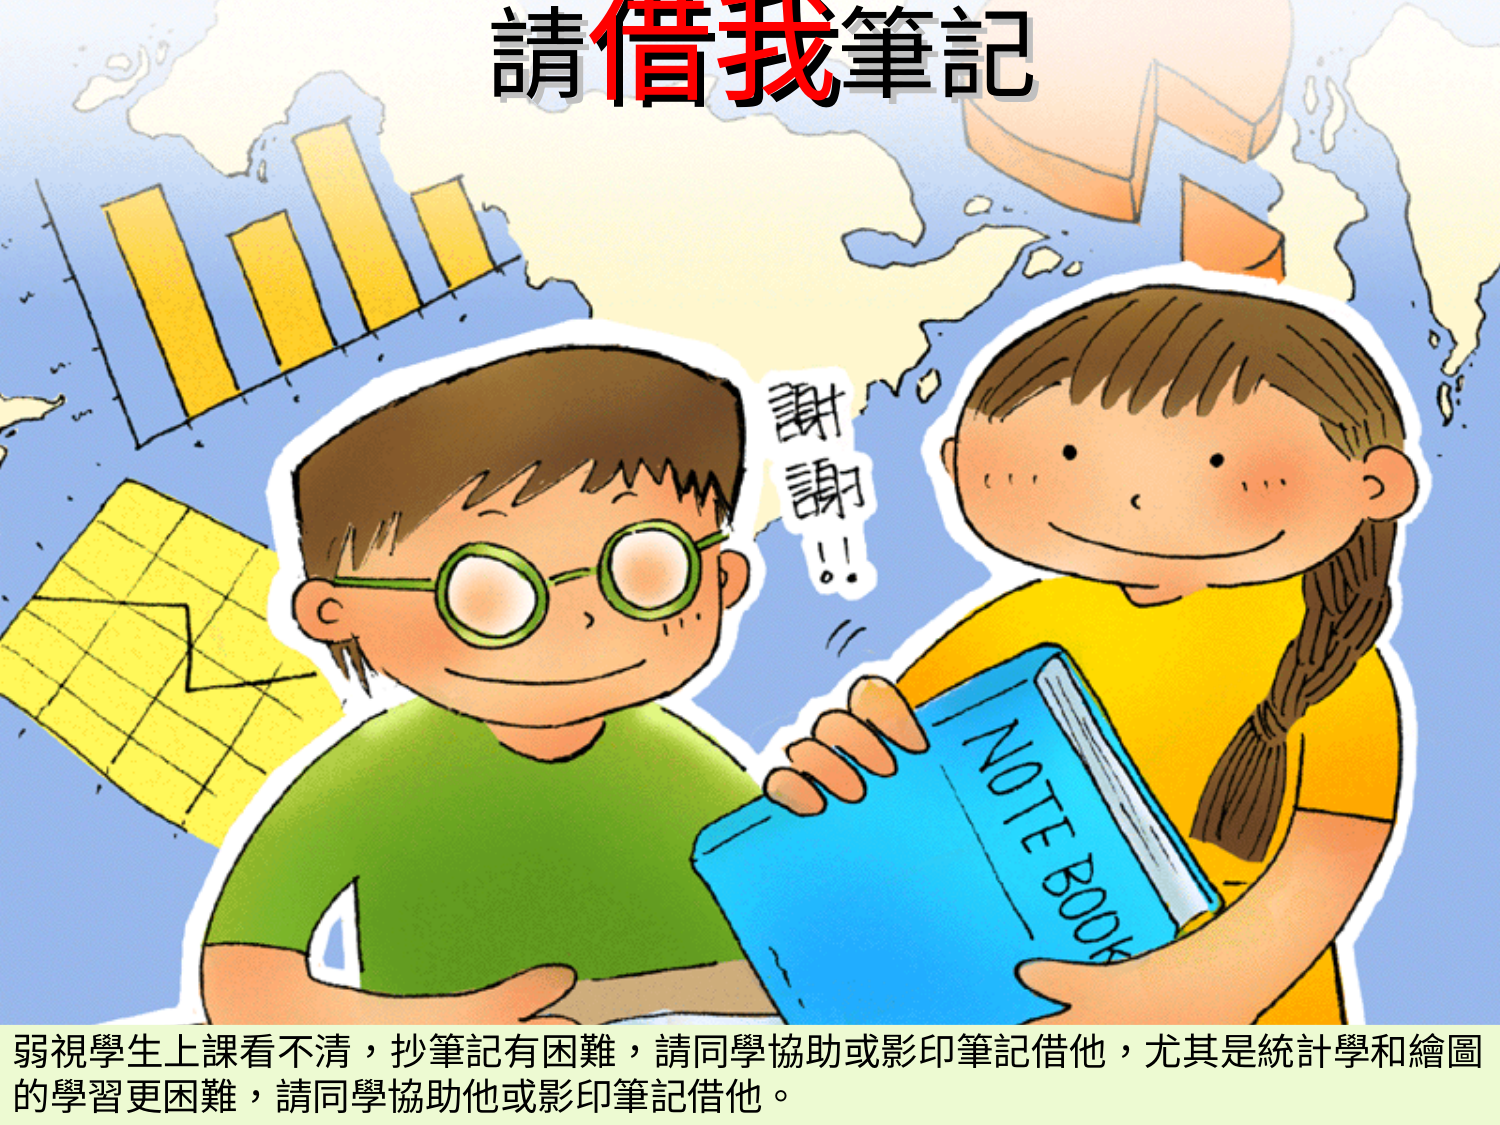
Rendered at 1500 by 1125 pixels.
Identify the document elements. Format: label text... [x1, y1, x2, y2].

title 請借我筆記 [412, 0, 1113, 125]
subtitle 弱視學生上課看不清，抄筆記有困難，請同學協助或影印筆記借他，尤其是統計學和繪圖的學習更困難，請同學協助他或影印筆記借他。 [0, 1024, 1500, 1125]
picture [0, 0, 1500, 1024]
